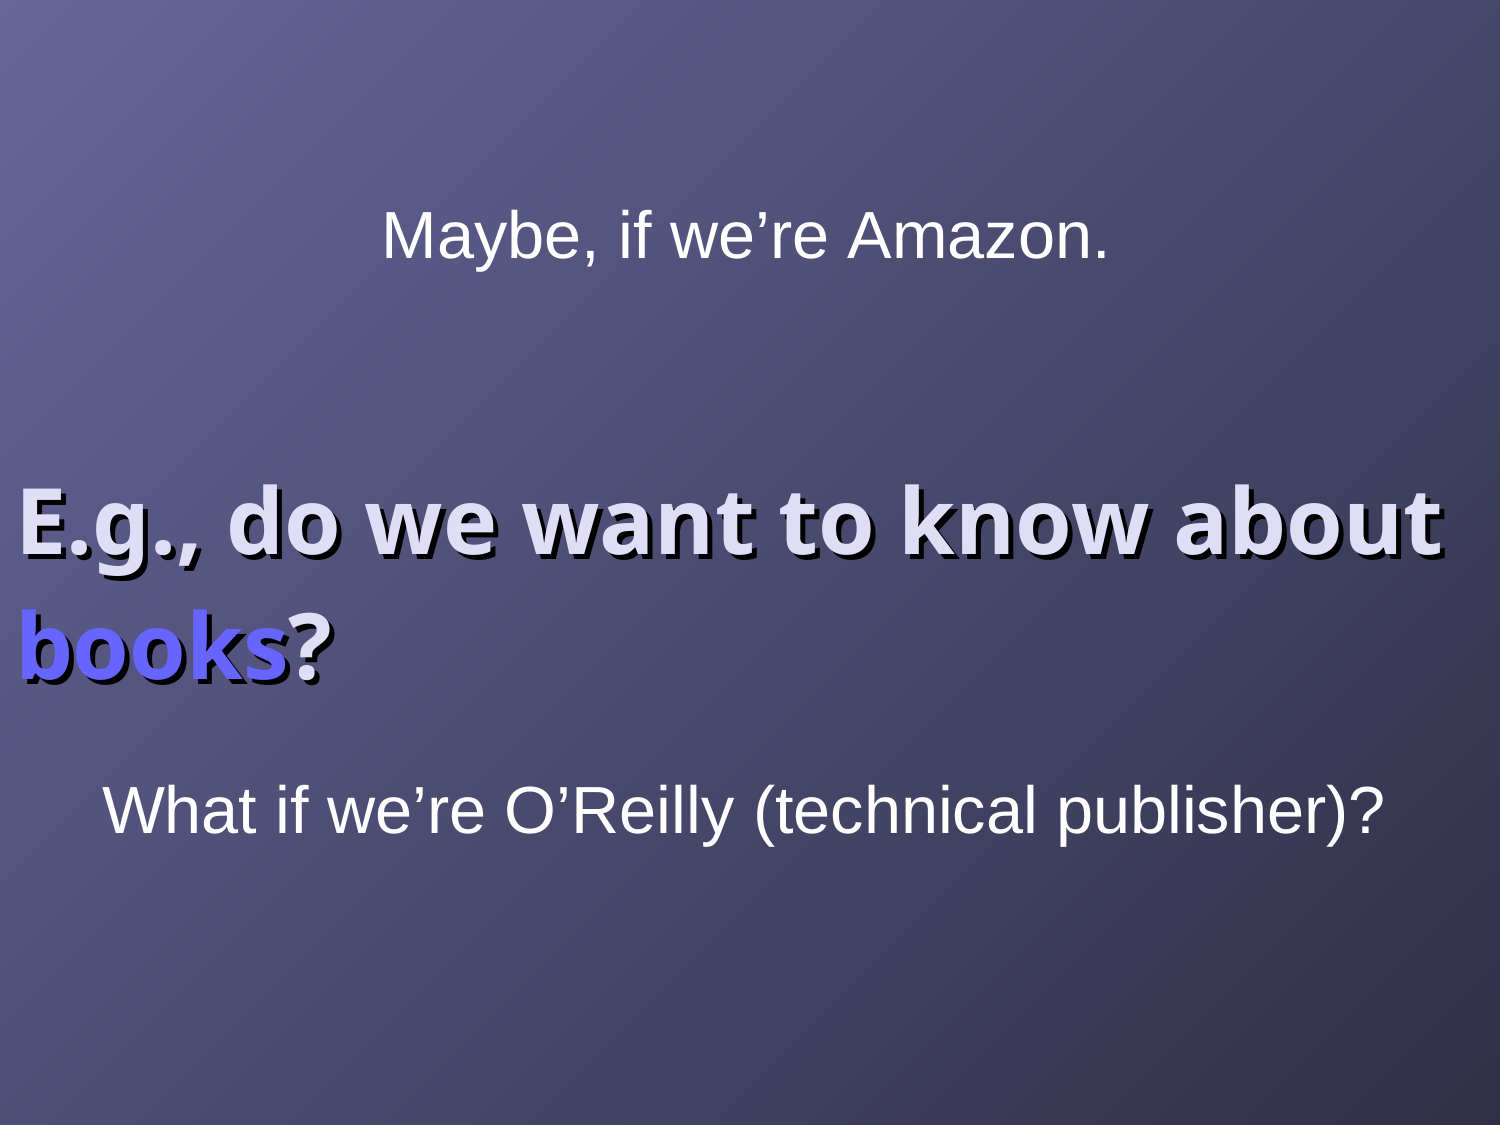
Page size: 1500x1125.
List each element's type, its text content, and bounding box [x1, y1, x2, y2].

text_box Maybe, if we’re Amazon. [367, 184, 1127, 280]
title E.g., do we want to know about books? [0, 463, 1500, 699]
text_box What if we’re O’Reilly (technical publisher)? [87, 759, 1402, 855]
